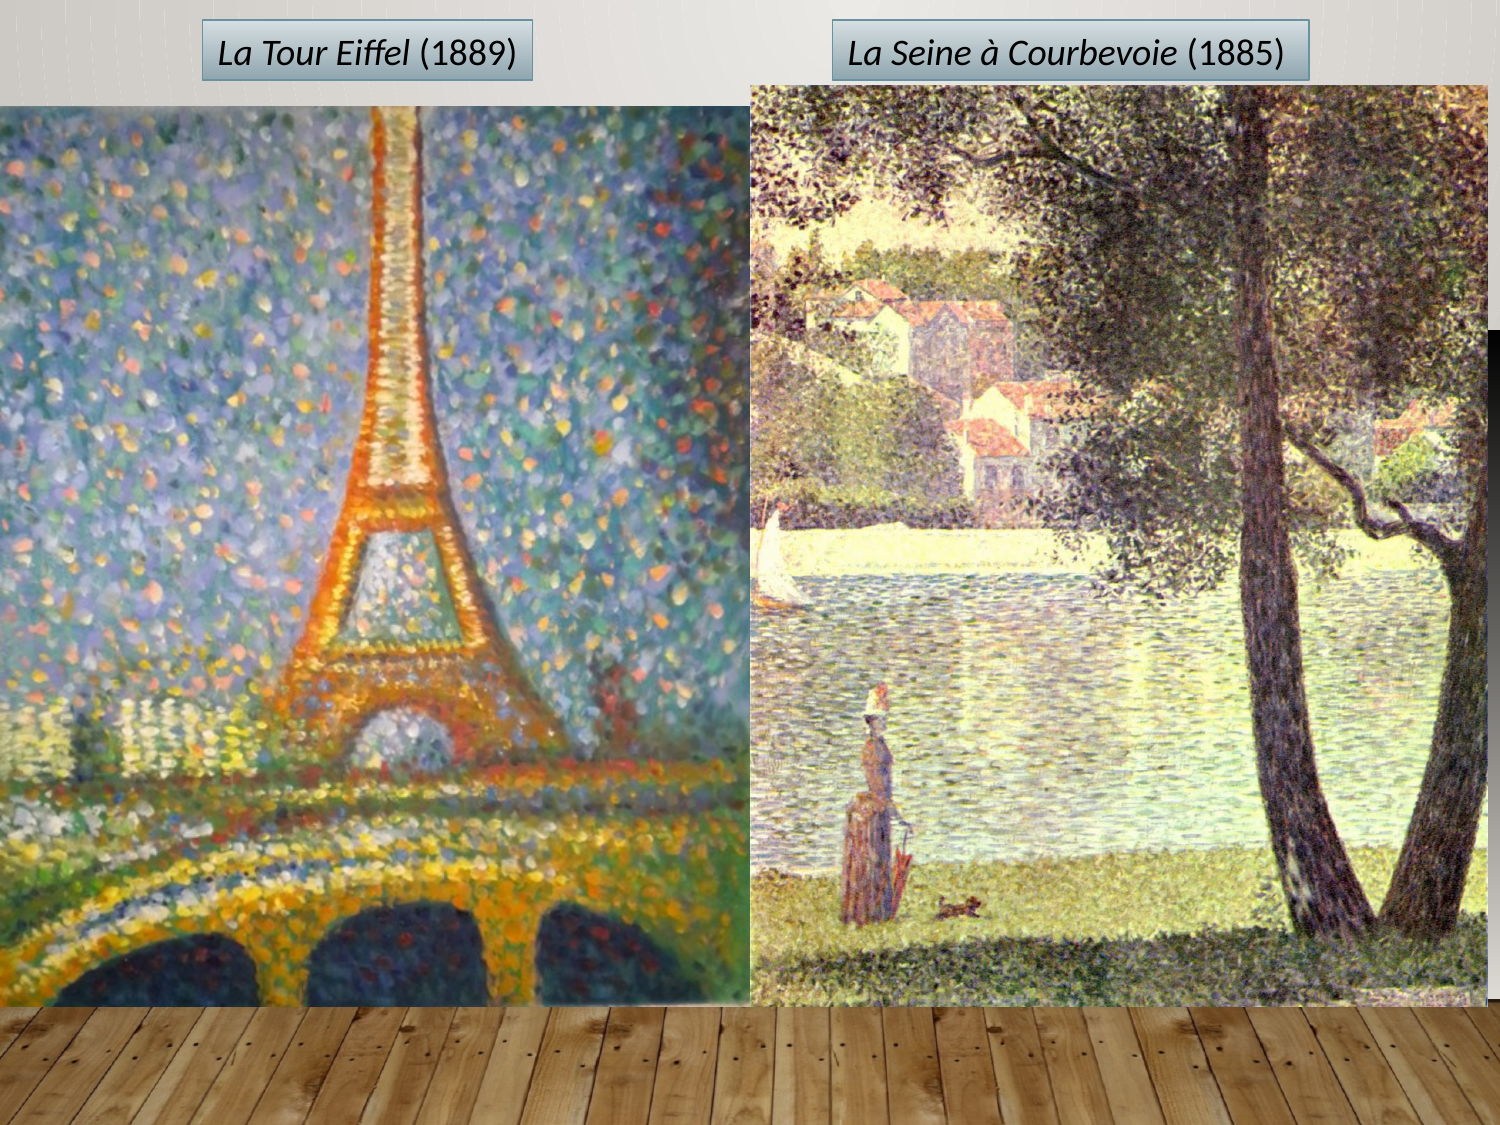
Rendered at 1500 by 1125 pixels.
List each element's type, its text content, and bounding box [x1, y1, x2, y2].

picture [0, 85, 1488, 1007]
text_box La Seine à Courbevoie (1885) [833, 20, 1309, 80]
text_box La Tour Eiffel (1889) [203, 20, 533, 80]
